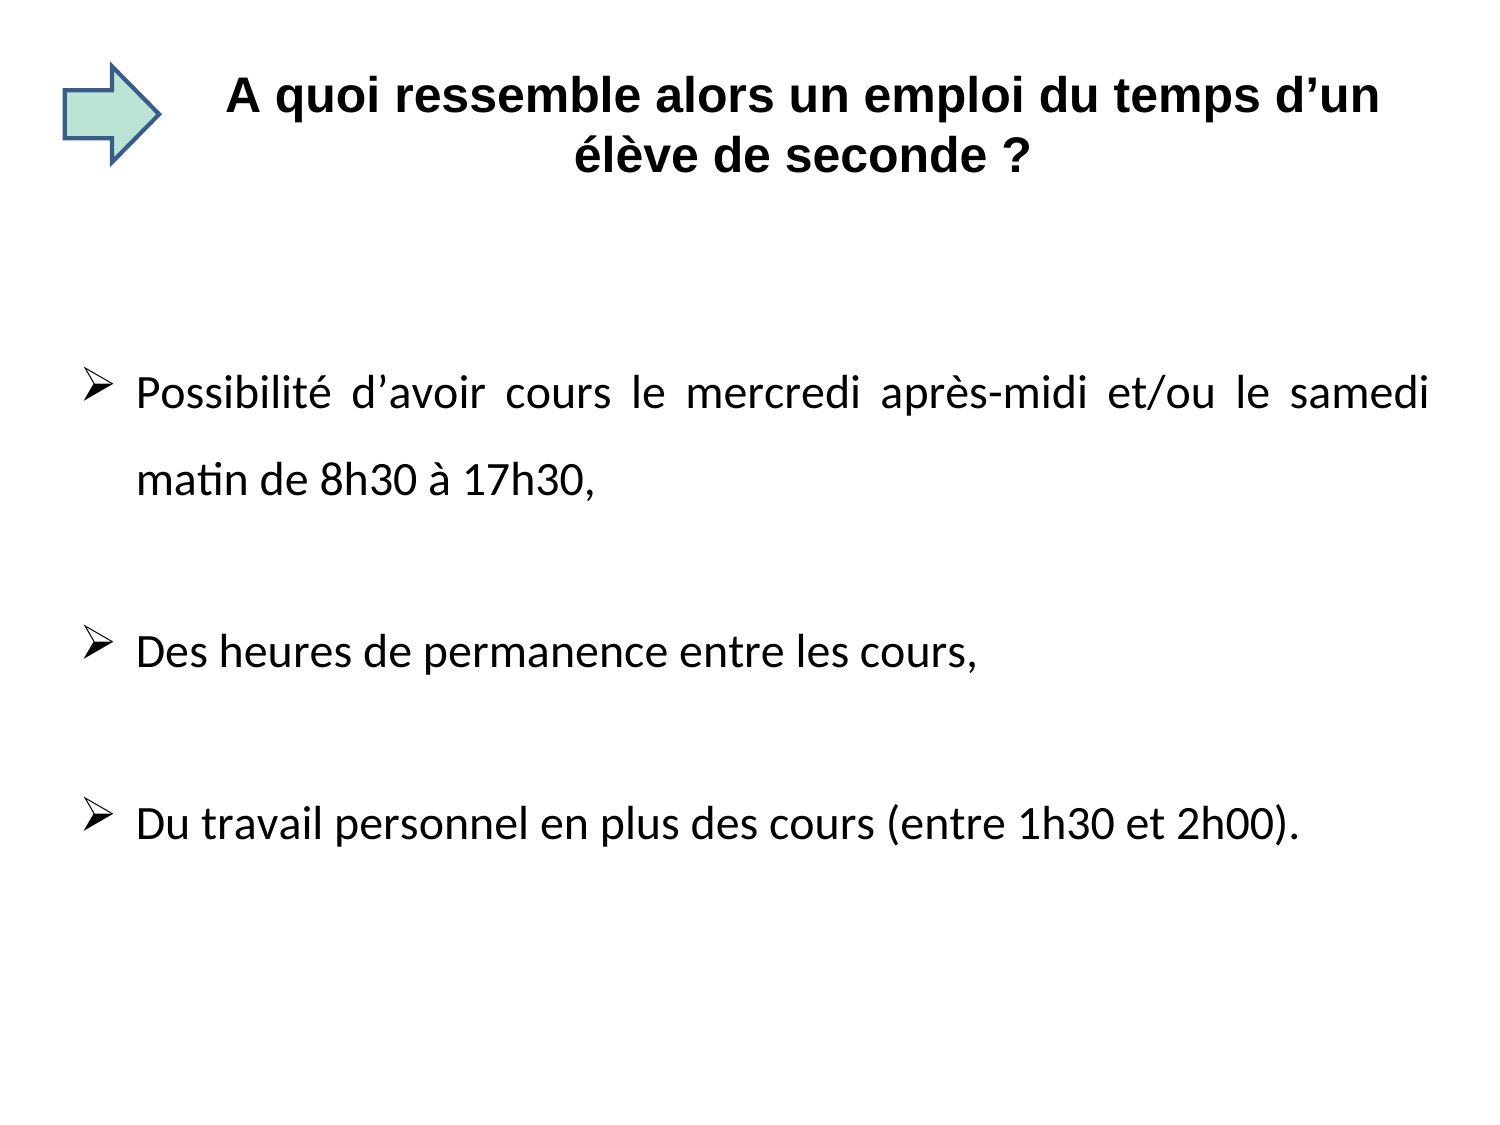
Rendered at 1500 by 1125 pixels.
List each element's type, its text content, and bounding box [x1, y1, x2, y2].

text_box A quoi ressemble alors un emploi du temps d’un élève de seconde ? [171, 54, 1436, 191]
text_box [64, 66, 160, 163]
text_box Possibilité d’avoir cours le mercredi après-midi et/ou le samedi matin de 8h30 à 17h30, Des heures de permanence entre les cours, Du travail personnel en plus des cours (entre 1h30 et 2h00). [64, 267, 1448, 858]
